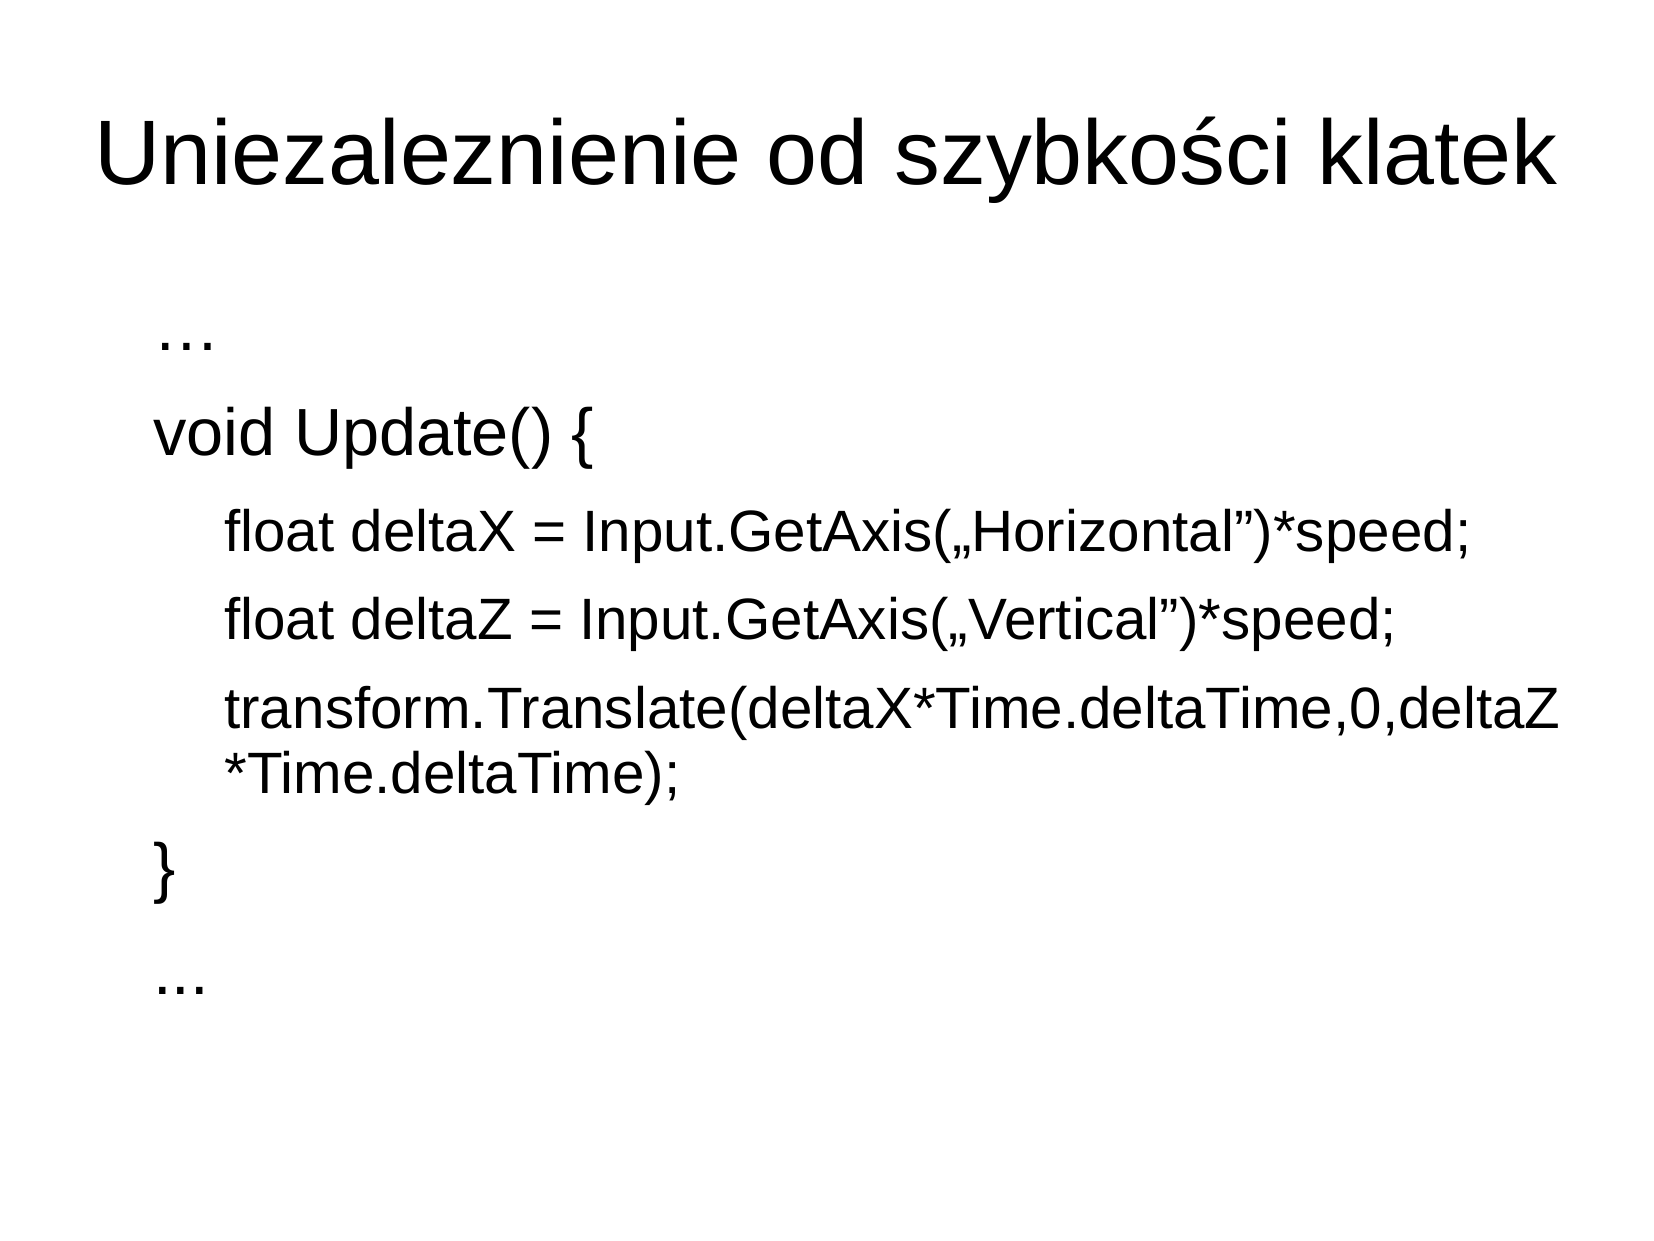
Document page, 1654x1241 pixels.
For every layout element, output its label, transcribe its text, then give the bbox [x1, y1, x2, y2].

list … void Update() { float deltaX = Input.GetAxis(„Horizontal”)*speed; float deltaZ = Input.GetAxis(„Vertical”)*speed; transform.Translate(deltaX*Time.deltaTime,0,deltaZ*Time.deltaTime); } ... [82, 290, 1571, 1010]
title Uniezaleznienie od szybkości klatek [82, 49, 1571, 257]
